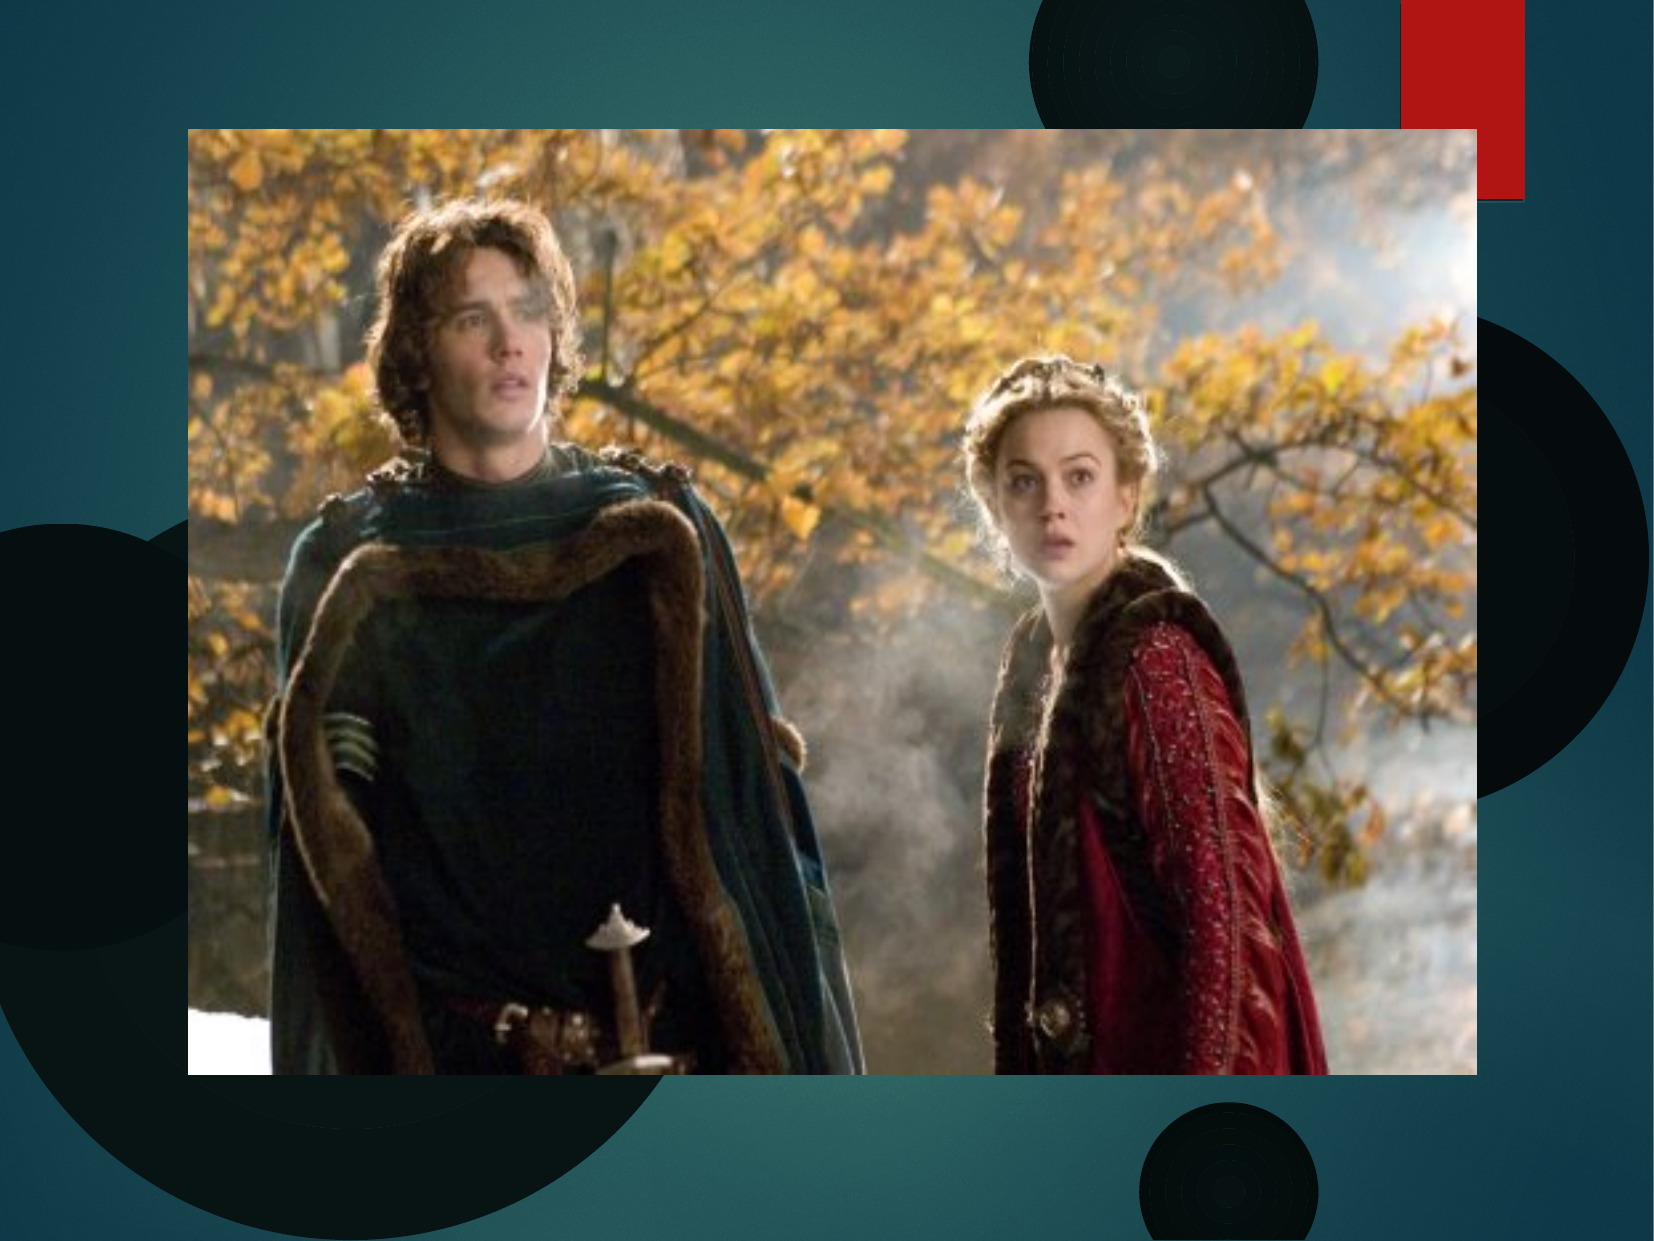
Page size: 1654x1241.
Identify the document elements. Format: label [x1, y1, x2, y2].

picture [188, 129, 1477, 1075]
